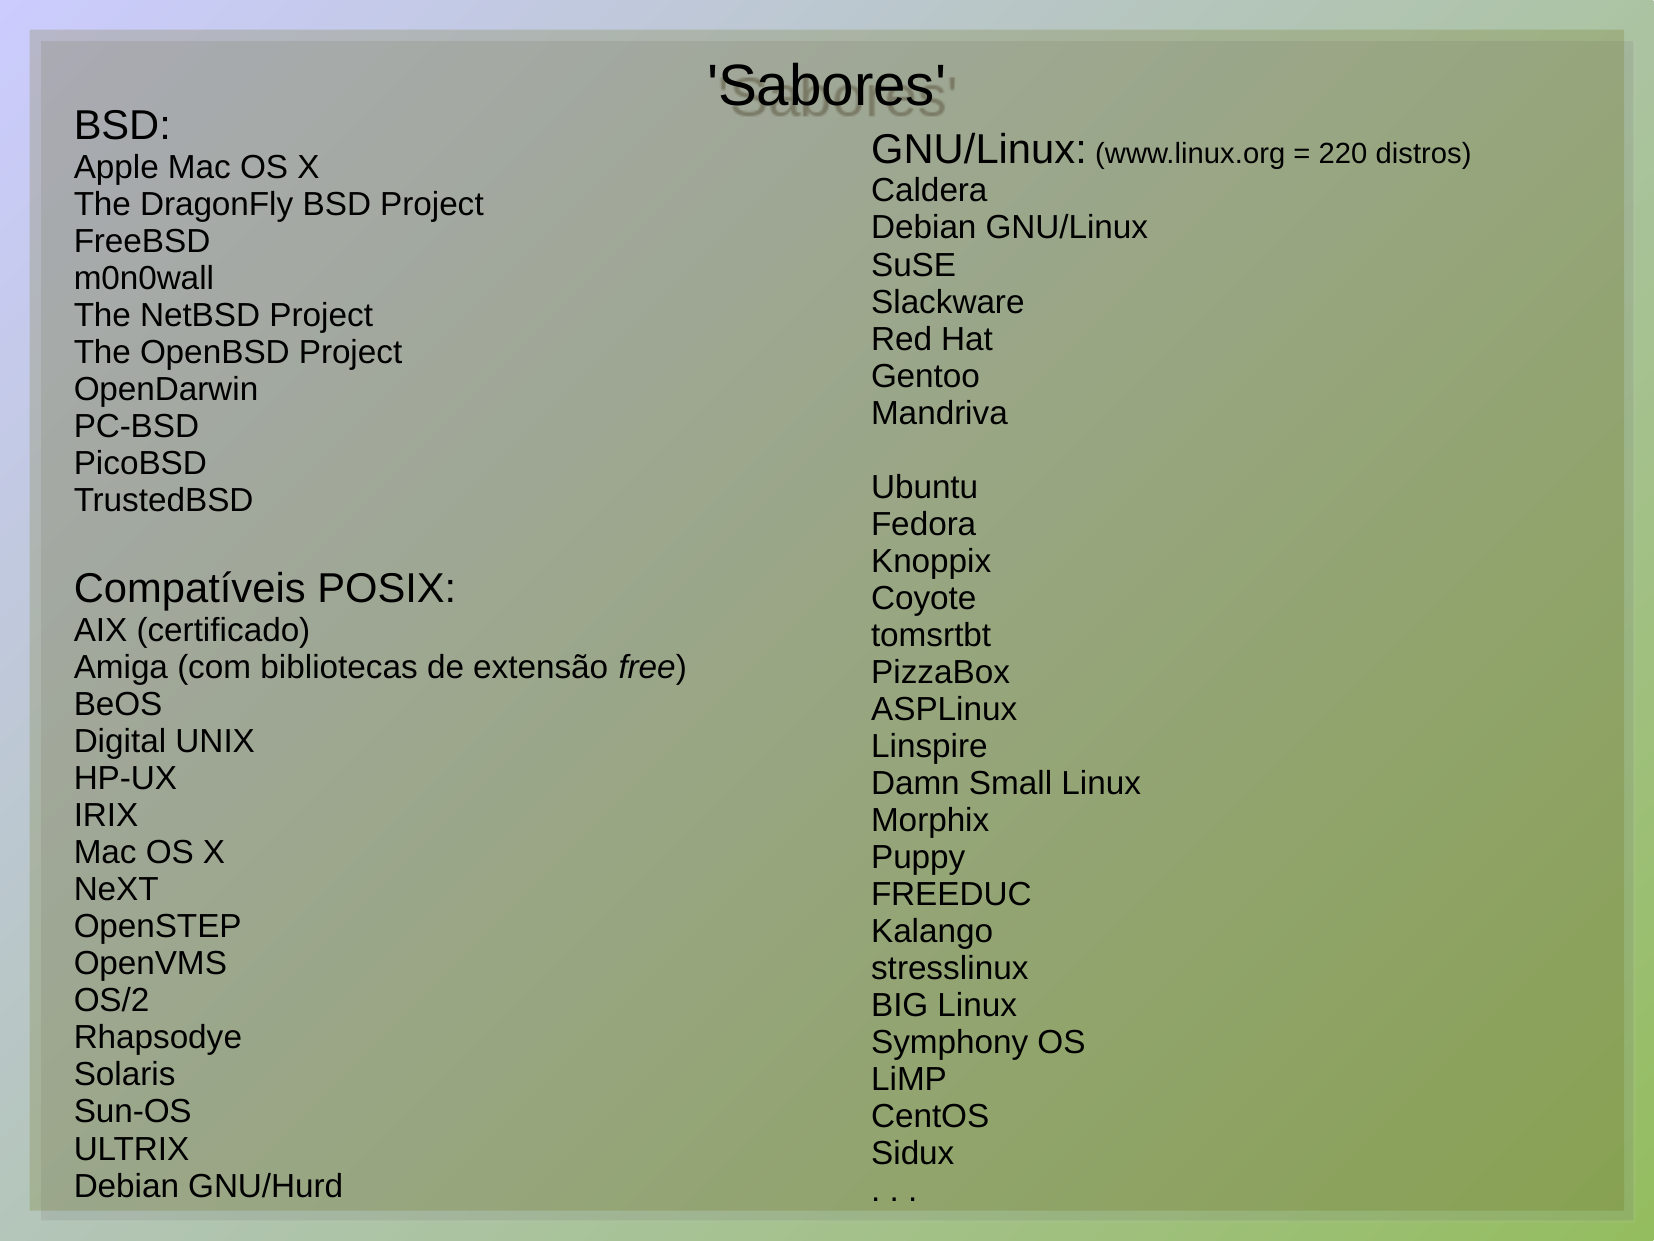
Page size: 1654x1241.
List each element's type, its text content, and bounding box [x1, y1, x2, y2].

text_box 'Sabores' [29, 29, 1625, 1211]
text_box BSD: Apple Mac OS X The DragonFly BSD Project FreeBSD m0n0wall The NetBSD Project The OpenBSD Project OpenDarwin PC-BSD PicoBSD TrustedBSD Compatíveis POSIX: AIX (certificado) Amiga (com bibliotecas de extensão free) BeOS Digital UNIX HP-UX IRIX Mac OS X NeXT OpenSTEP OpenVMS OS/2 Rhapsodye Solaris Sun-OS ULTRIX Debian GNU/Hurd [59, 94, 798, 1219]
text_box GNU/Linux: (www.linux.org = 220 distros) Caldera Debian GNU/Linux SuSE Slackware Red Hat Gentoo Mandriva Ubuntu Fedora Knoppix Coyote tomsrtbt PizzaBox ASPLinux Linspire Damn Small Linux Morphix Puppy FREEDUC Kalango stresslinux BIG Linux Symphony OS LiMP CentOS Sidux . . . [856, 118, 1595, 1224]
